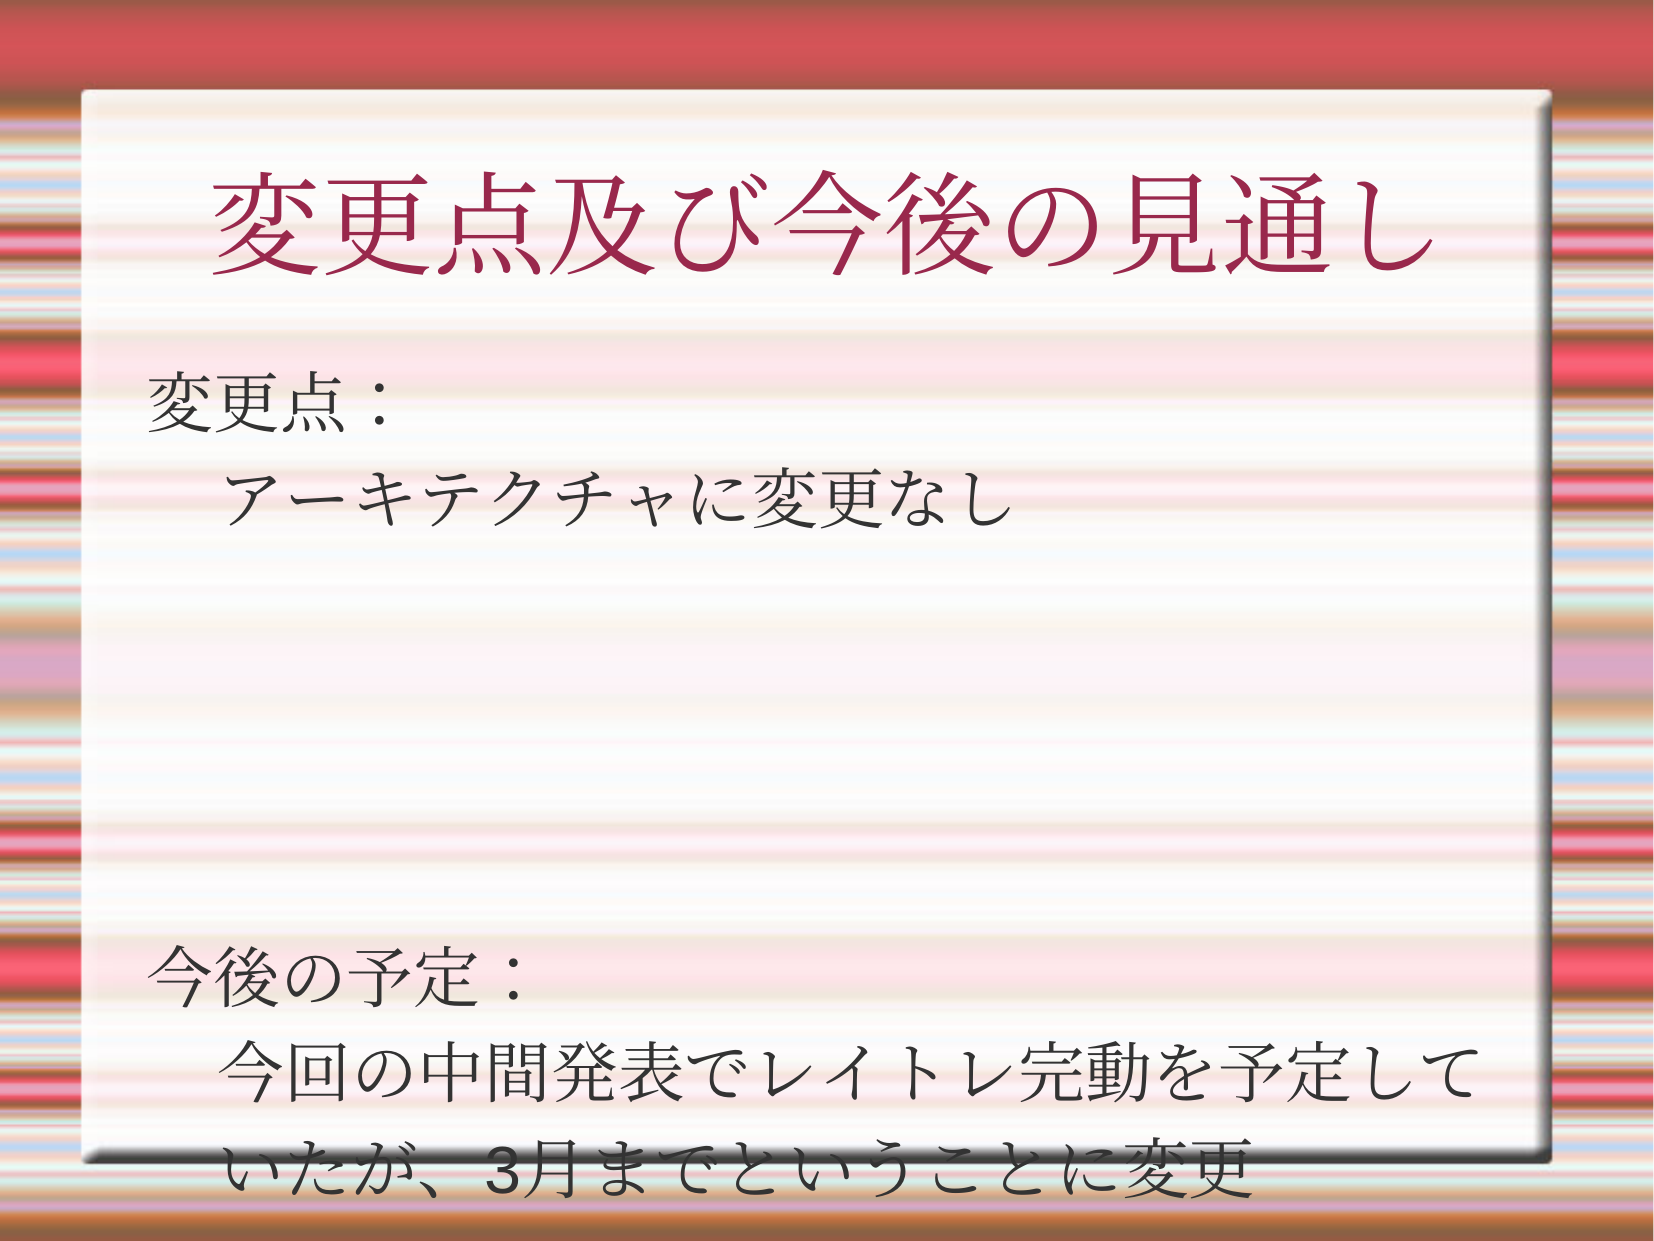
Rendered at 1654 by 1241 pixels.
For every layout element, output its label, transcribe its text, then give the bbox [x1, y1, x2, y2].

list 変更点： アーキテクチャに変更なし 今後の予定： 今回の中間発表でレイトレ完動を予定していたが、3月までということに変更 [134, 350, 1516, 1133]
picture [0, 0, 1654, 1241]
title 変更点及び今後の見通し [121, 114, 1534, 322]
